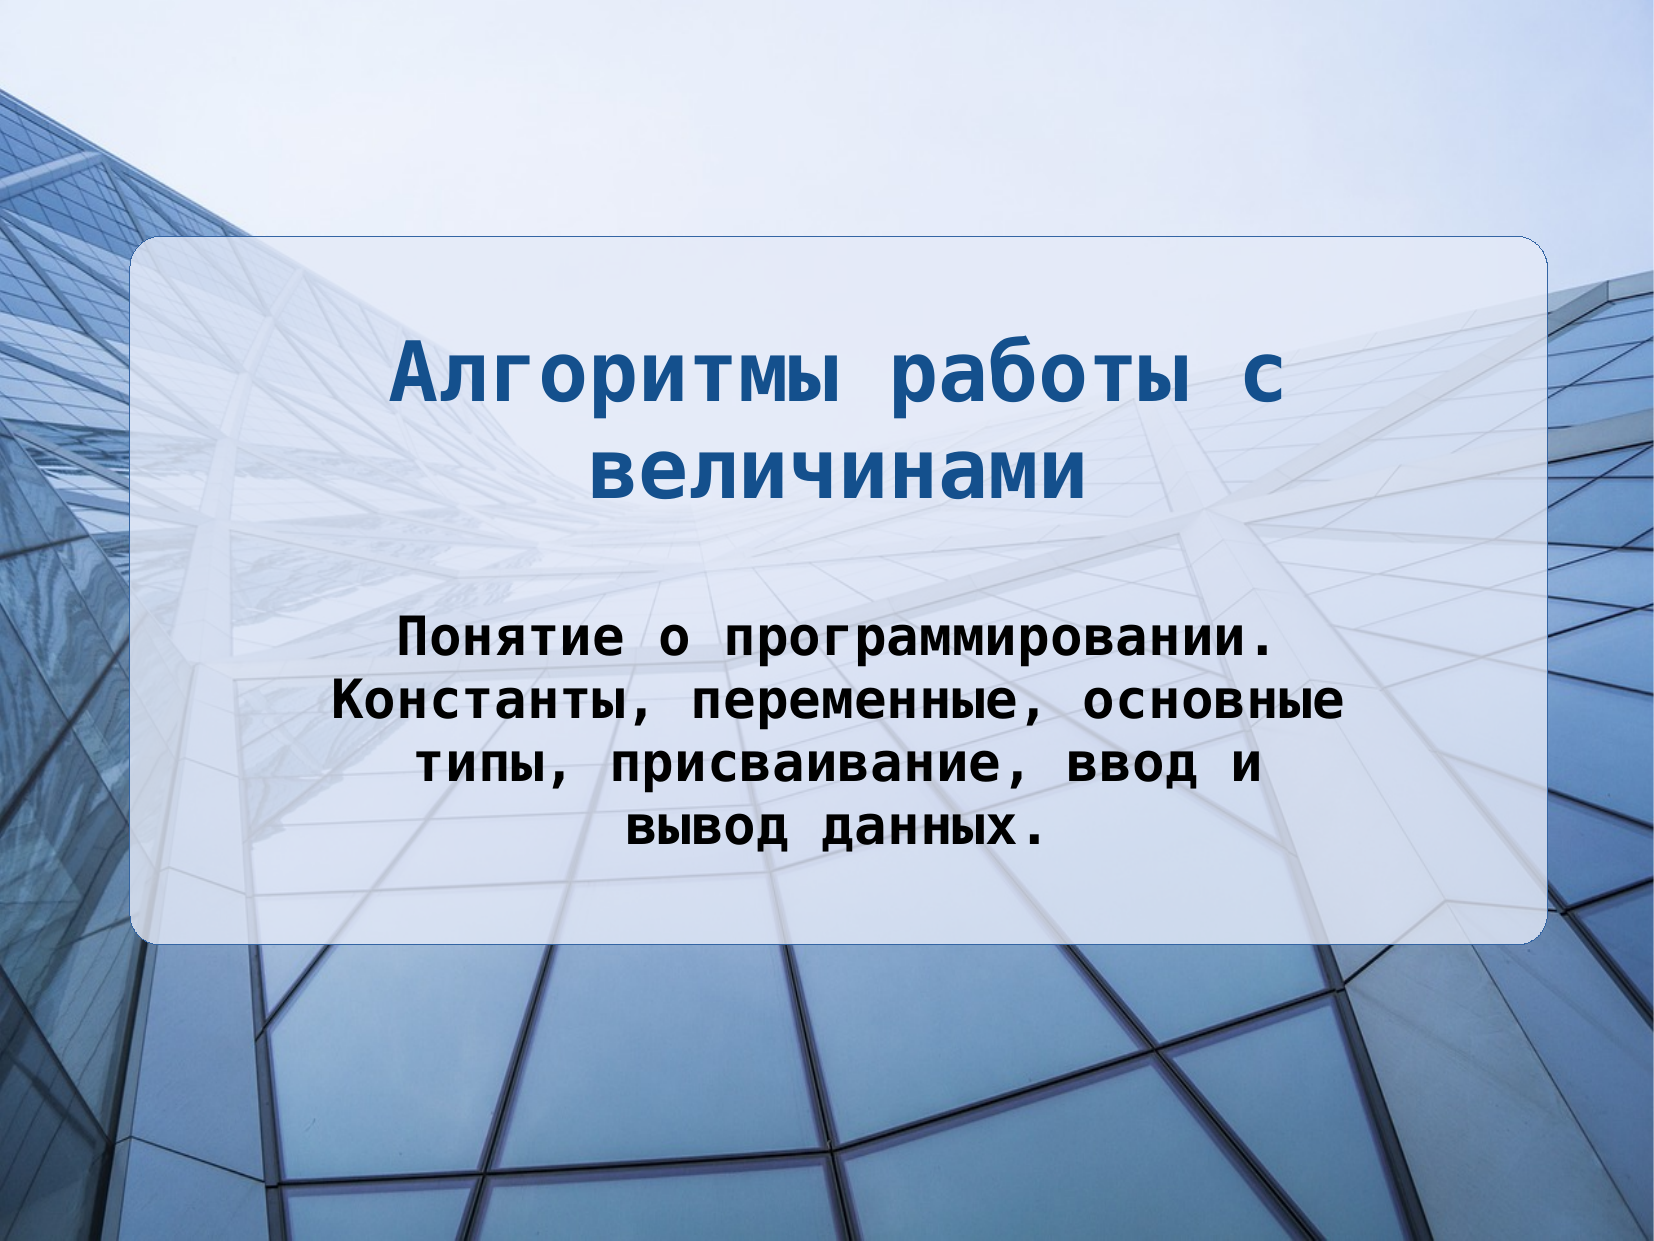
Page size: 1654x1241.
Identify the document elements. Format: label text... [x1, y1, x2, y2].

picture [0, 0, 1654, 1241]
text_box Алгоритмы работы с величинами Понятие о программировании. Константы, переменные, основные типы, присваивание, ввод и вывод данных. [129, 236, 1548, 945]
